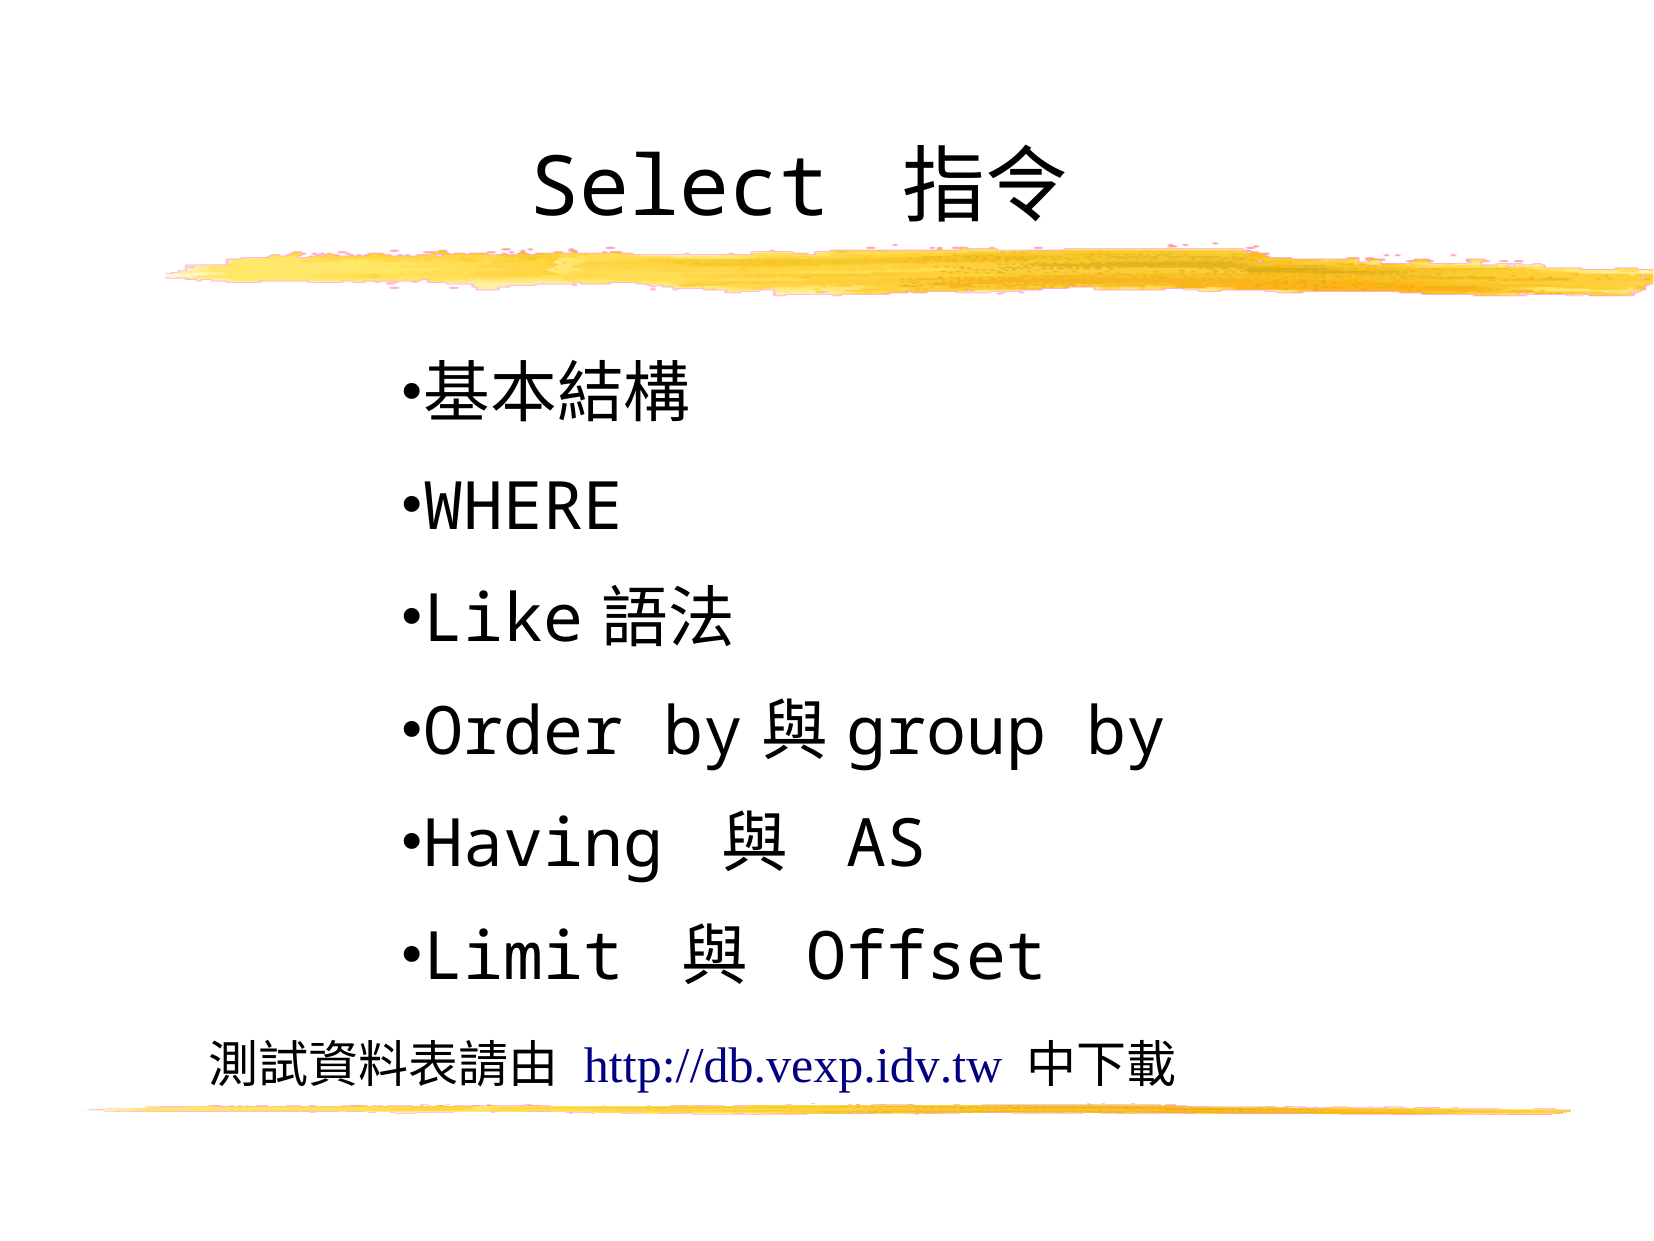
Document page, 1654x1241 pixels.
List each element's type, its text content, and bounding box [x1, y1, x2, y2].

text_box 測試資料表請由 http://db.vexp.idv.tw 中下載 [182, 1018, 1483, 1079]
picture [82, 1102, 1571, 1117]
list 基本結構 WHERE Like語法 Order by與group by Having 與 AS Limit 與 Offset [385, 330, 1461, 1018]
picture [165, 237, 1654, 308]
title Select 指令 [96, 41, 1502, 249]
